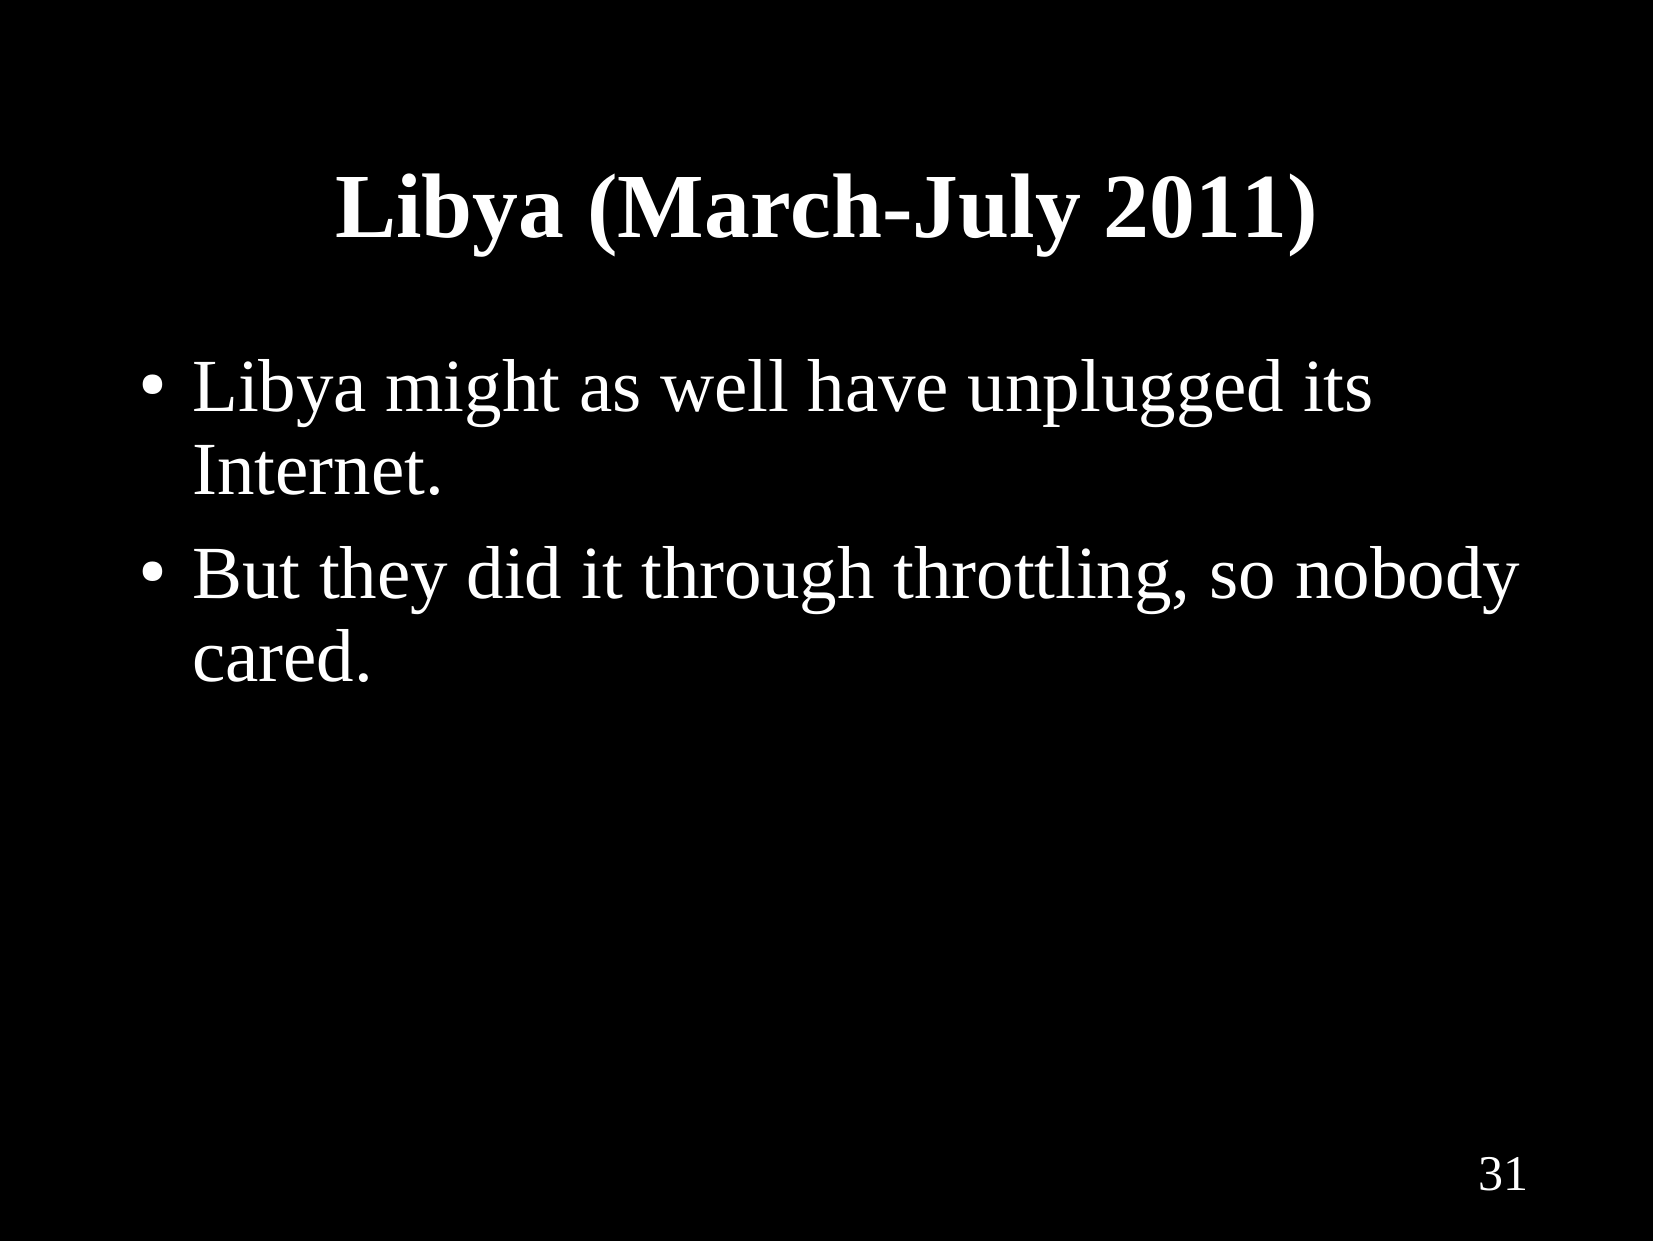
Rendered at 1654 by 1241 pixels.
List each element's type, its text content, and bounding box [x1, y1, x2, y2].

title Libya (March-July 2011) [121, 102, 1534, 311]
list Libya might as well have unplugged its Internet. But they did it through throttling, so nobody cared. [121, 344, 1534, 1127]
